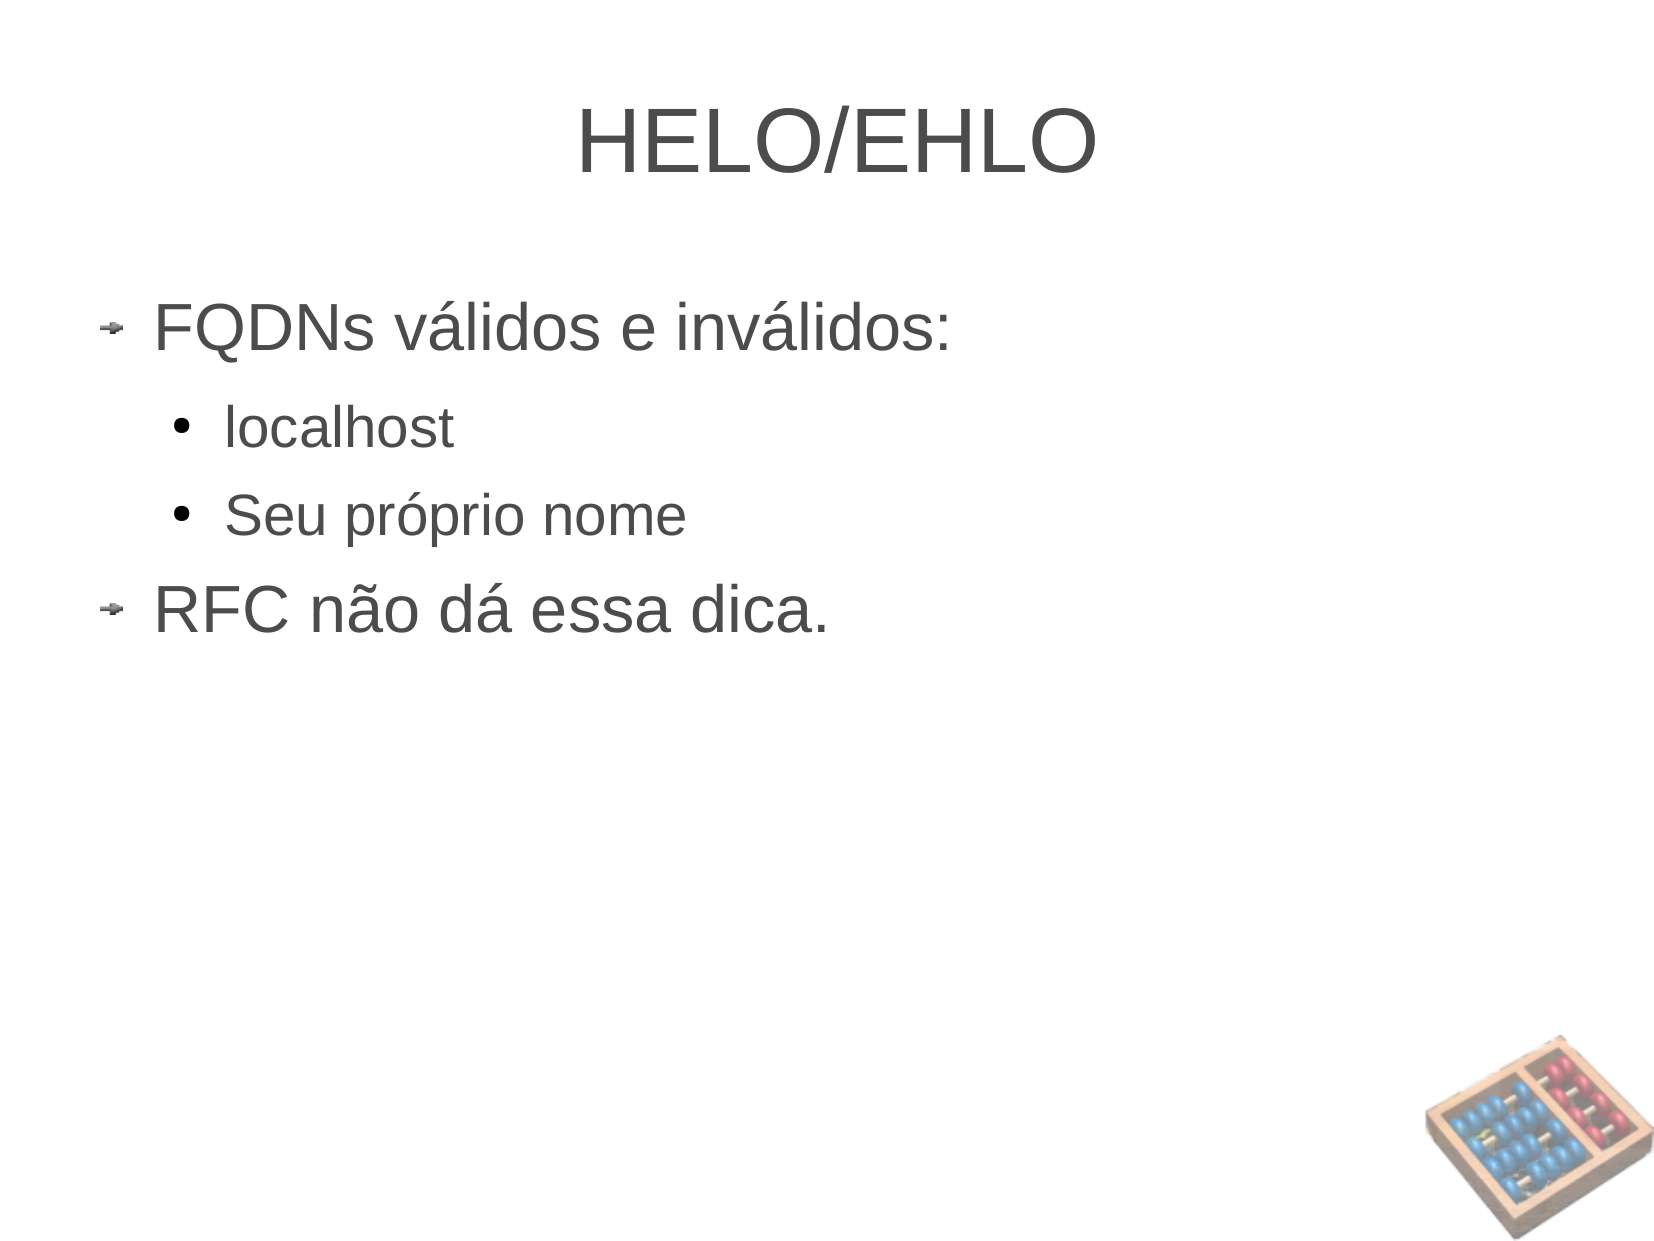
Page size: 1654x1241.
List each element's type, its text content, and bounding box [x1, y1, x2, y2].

title HELO/EHLO [75, 37, 1601, 245]
list FQDNs válidos e inválidos: localhost Seu próprio nome RFC não dá essa dica. [82, 290, 1571, 1109]
